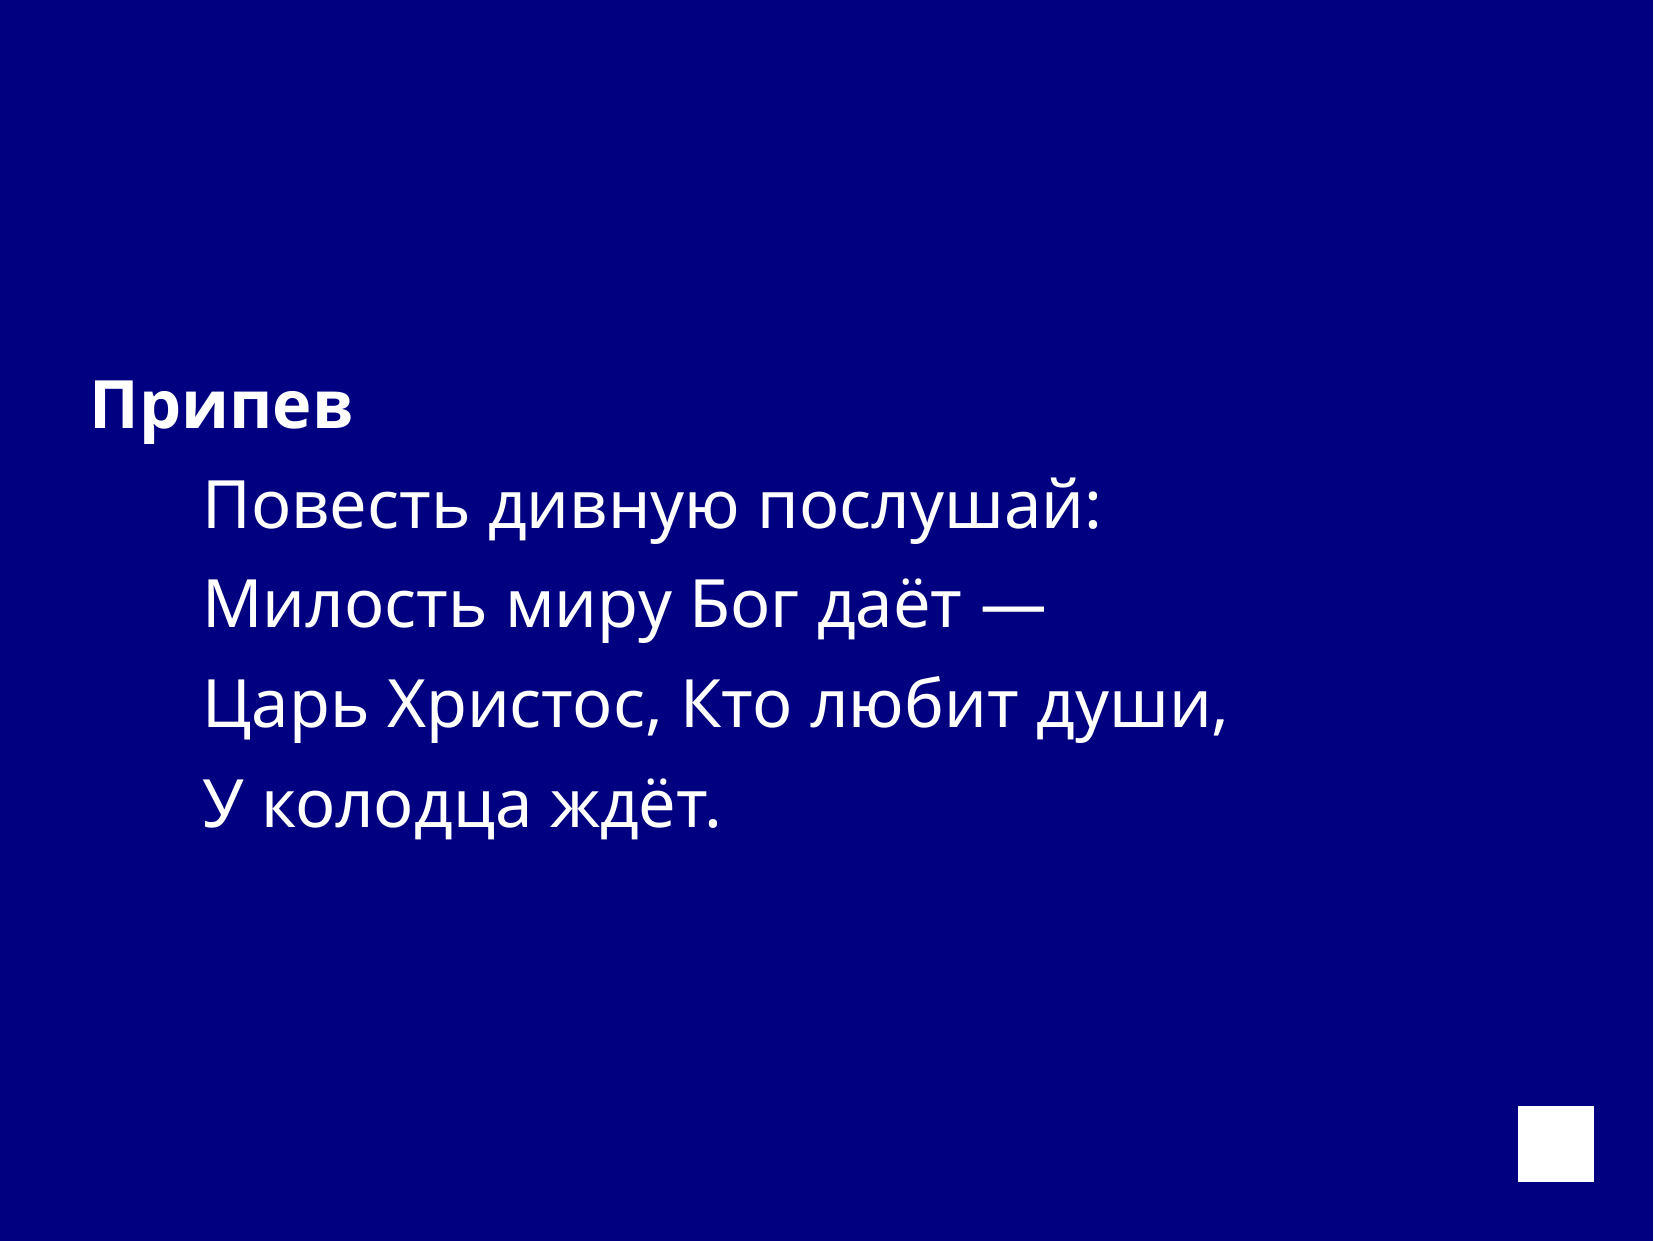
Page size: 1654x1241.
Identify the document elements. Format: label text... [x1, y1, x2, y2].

text_box [1518, 1106, 1594, 1182]
text_box Припев Повесть дивную послушай: Милость миру Бог даёт — Царь Христос, Кто любит души, У колодца ждёт. [75, 150, 1576, 1163]
